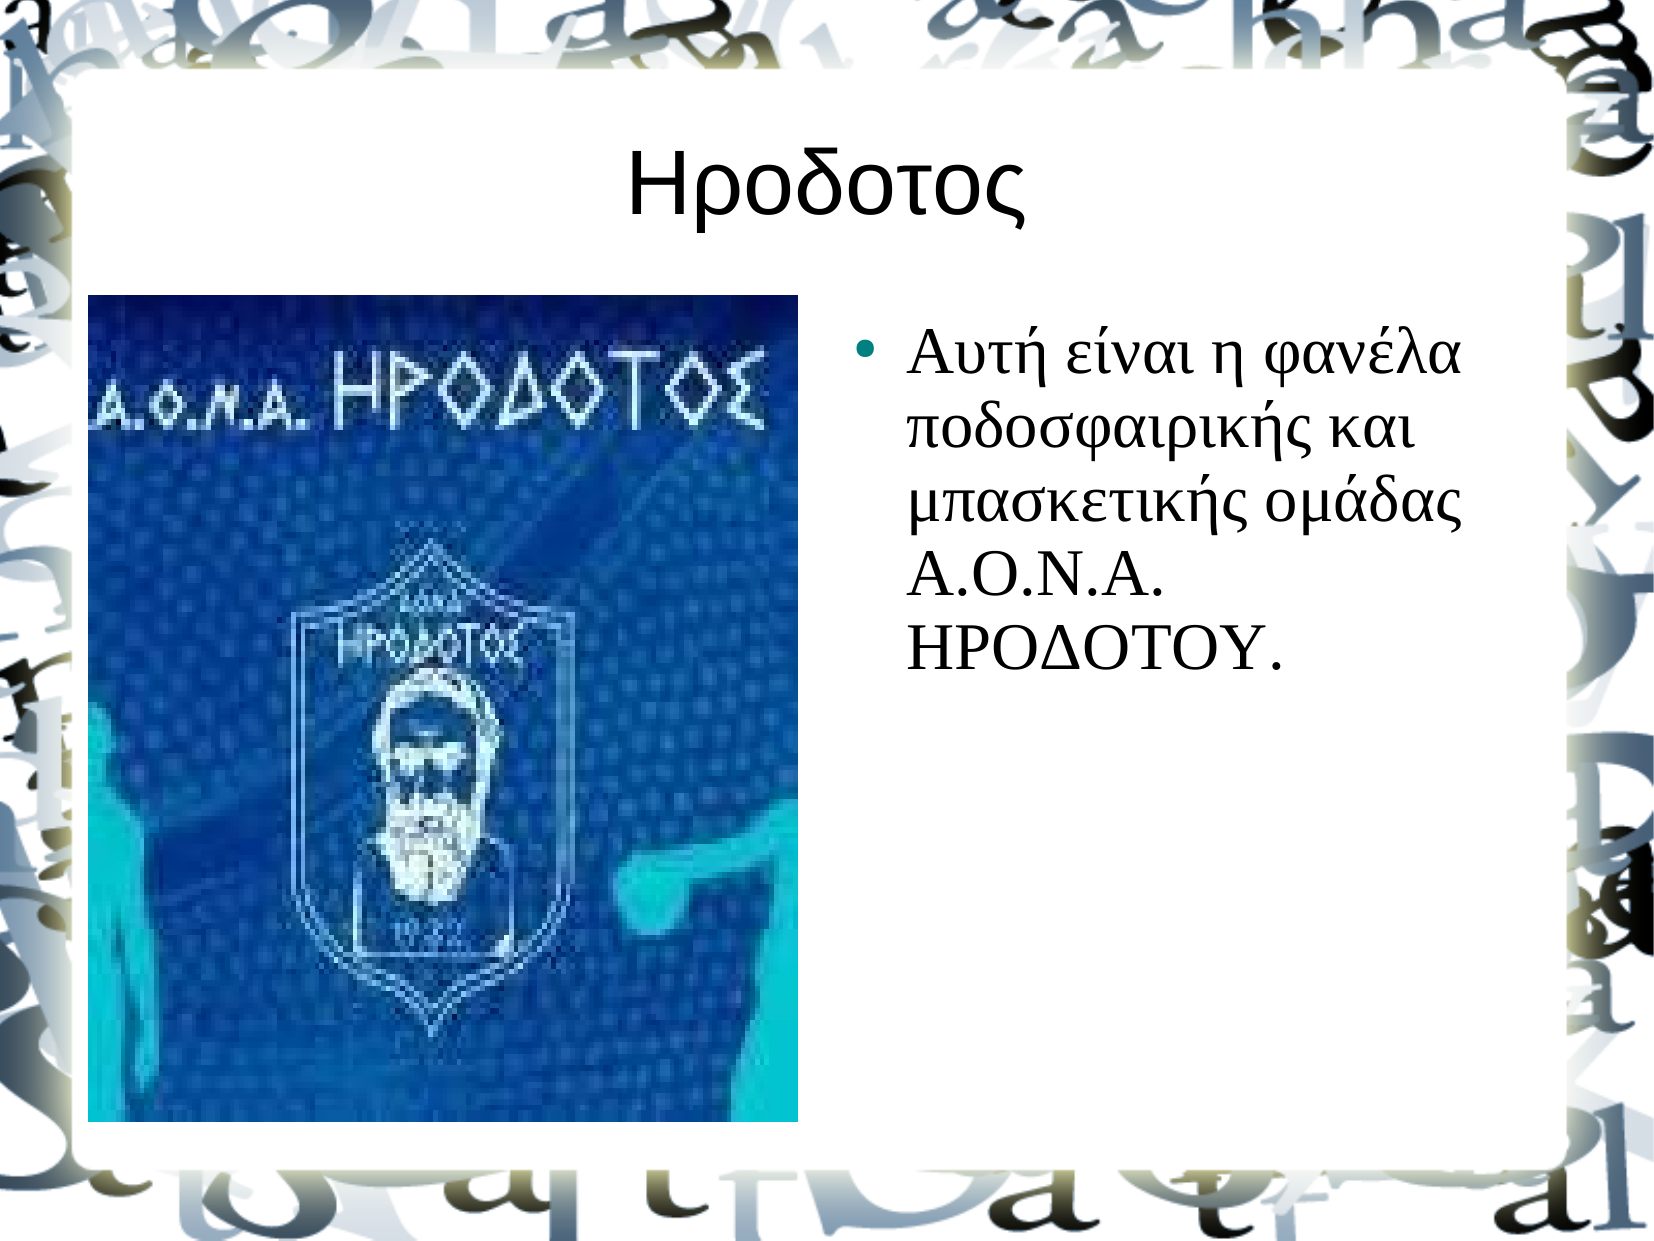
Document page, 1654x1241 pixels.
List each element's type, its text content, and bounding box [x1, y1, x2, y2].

title Ηροδοτος [82, 86, 1571, 279]
picture [0, 0, 1654, 1241]
list Αυτή είναι η φανέλα ποδοσφαιρικής και μπασκετικής ομάδας Α.Ο.Ν.Α. ΗΡΟΔΟΤΟΥ. [835, 313, 1531, 1013]
